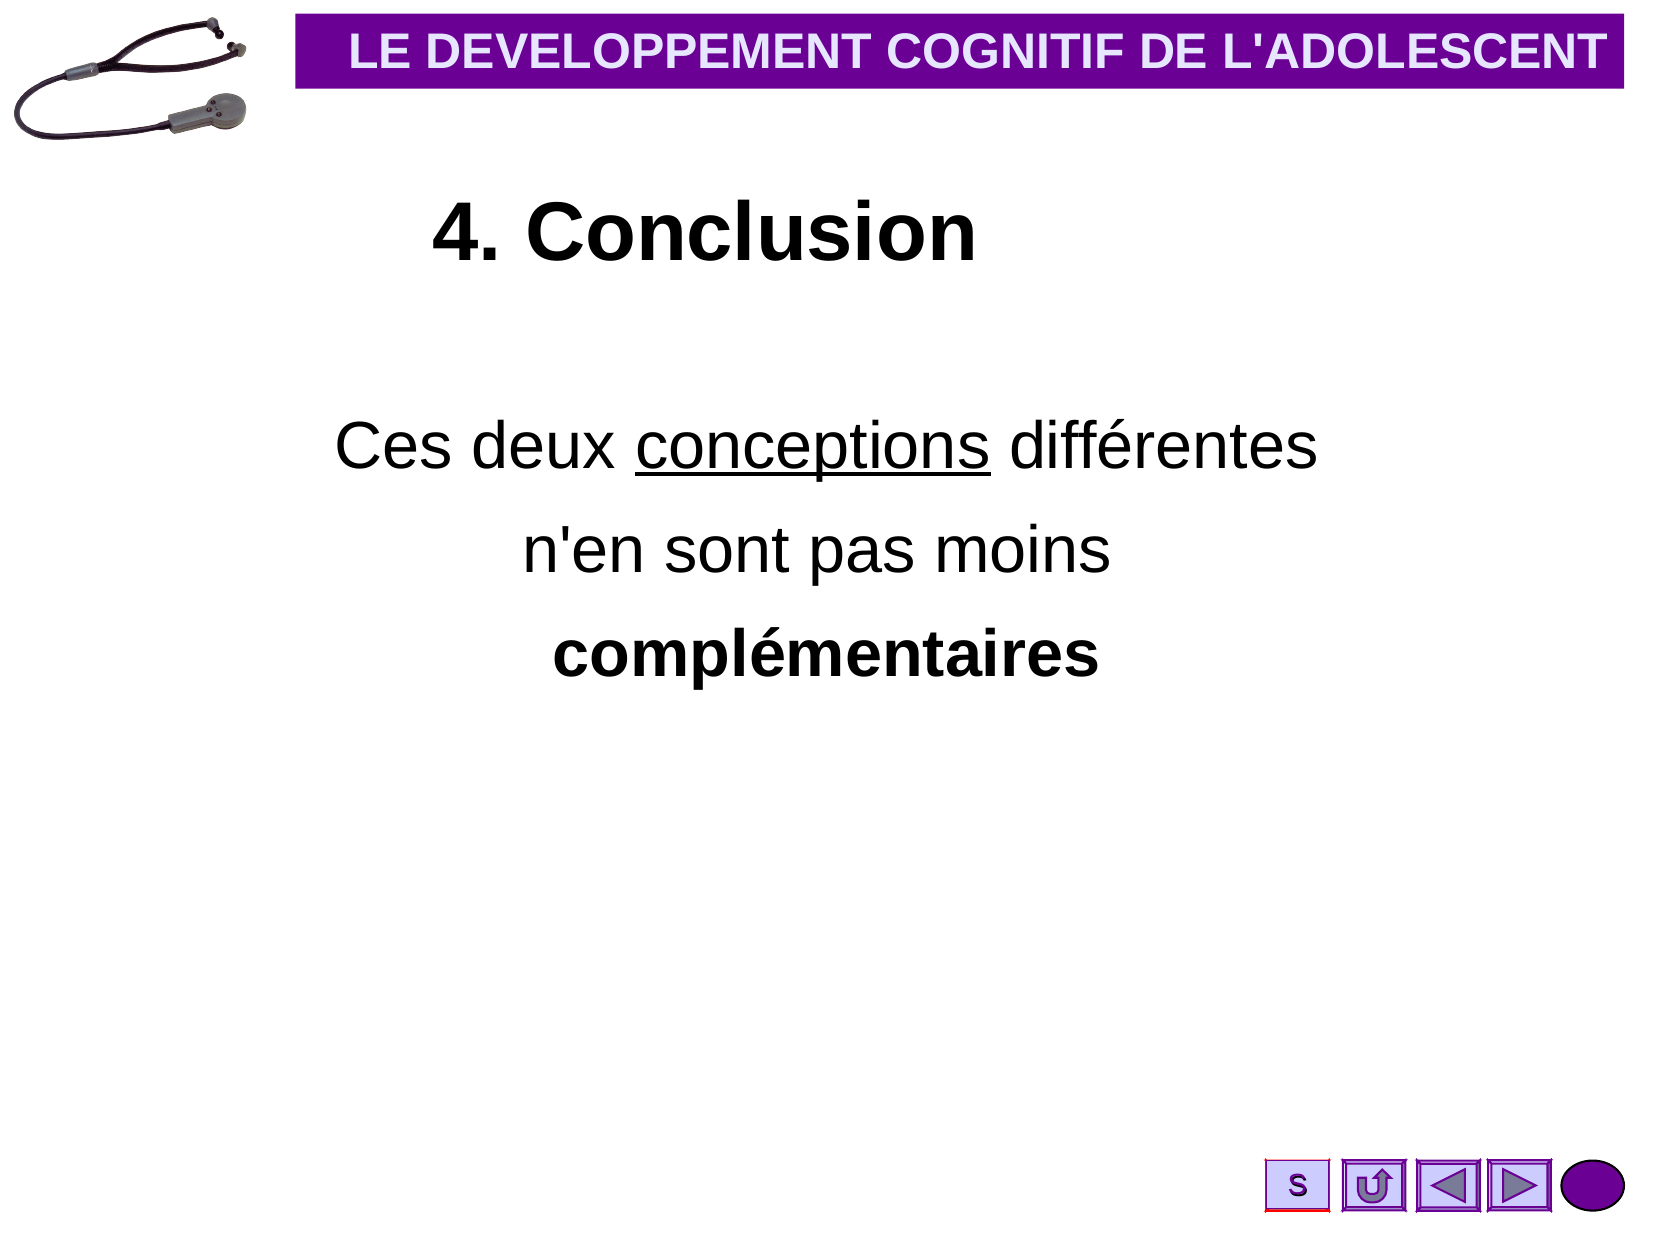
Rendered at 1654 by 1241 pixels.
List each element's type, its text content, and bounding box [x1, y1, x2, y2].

list Ces deux conceptions différentes n'en sont pas moins complémentaires [189, 400, 1465, 699]
text_box [1561, 1160, 1625, 1211]
text_box LE DEVELOPPEMENT COGNITIF DE L'ADOLESCENT [295, 13, 1625, 89]
text_box 4. Conclusion [287, 112, 994, 286]
picture [8, 8, 260, 153]
